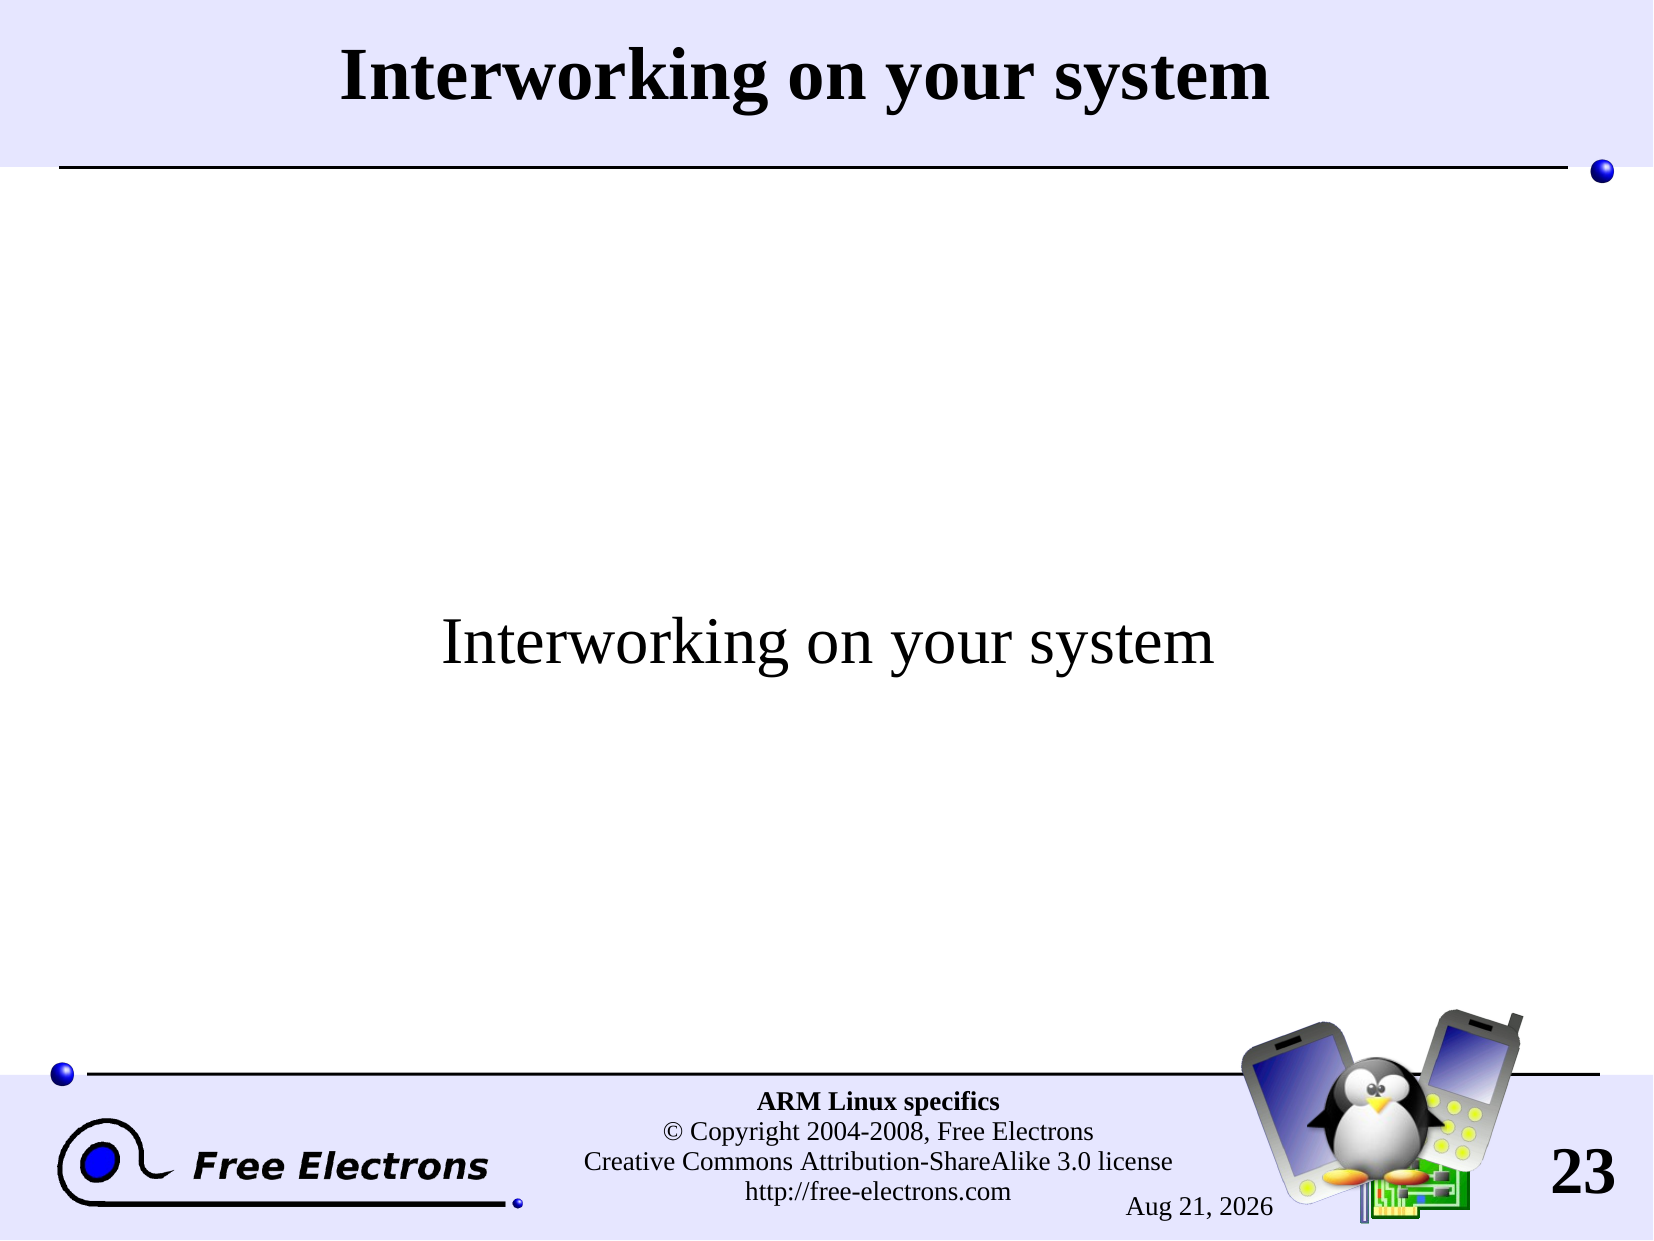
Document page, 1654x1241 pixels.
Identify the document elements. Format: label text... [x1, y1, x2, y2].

picture [1231, 1007, 1538, 1241]
title Interworking on your system [60, 12, 1551, 138]
subtitle Interworking on your system [105, 216, 1518, 1066]
picture [50, 1107, 527, 1216]
